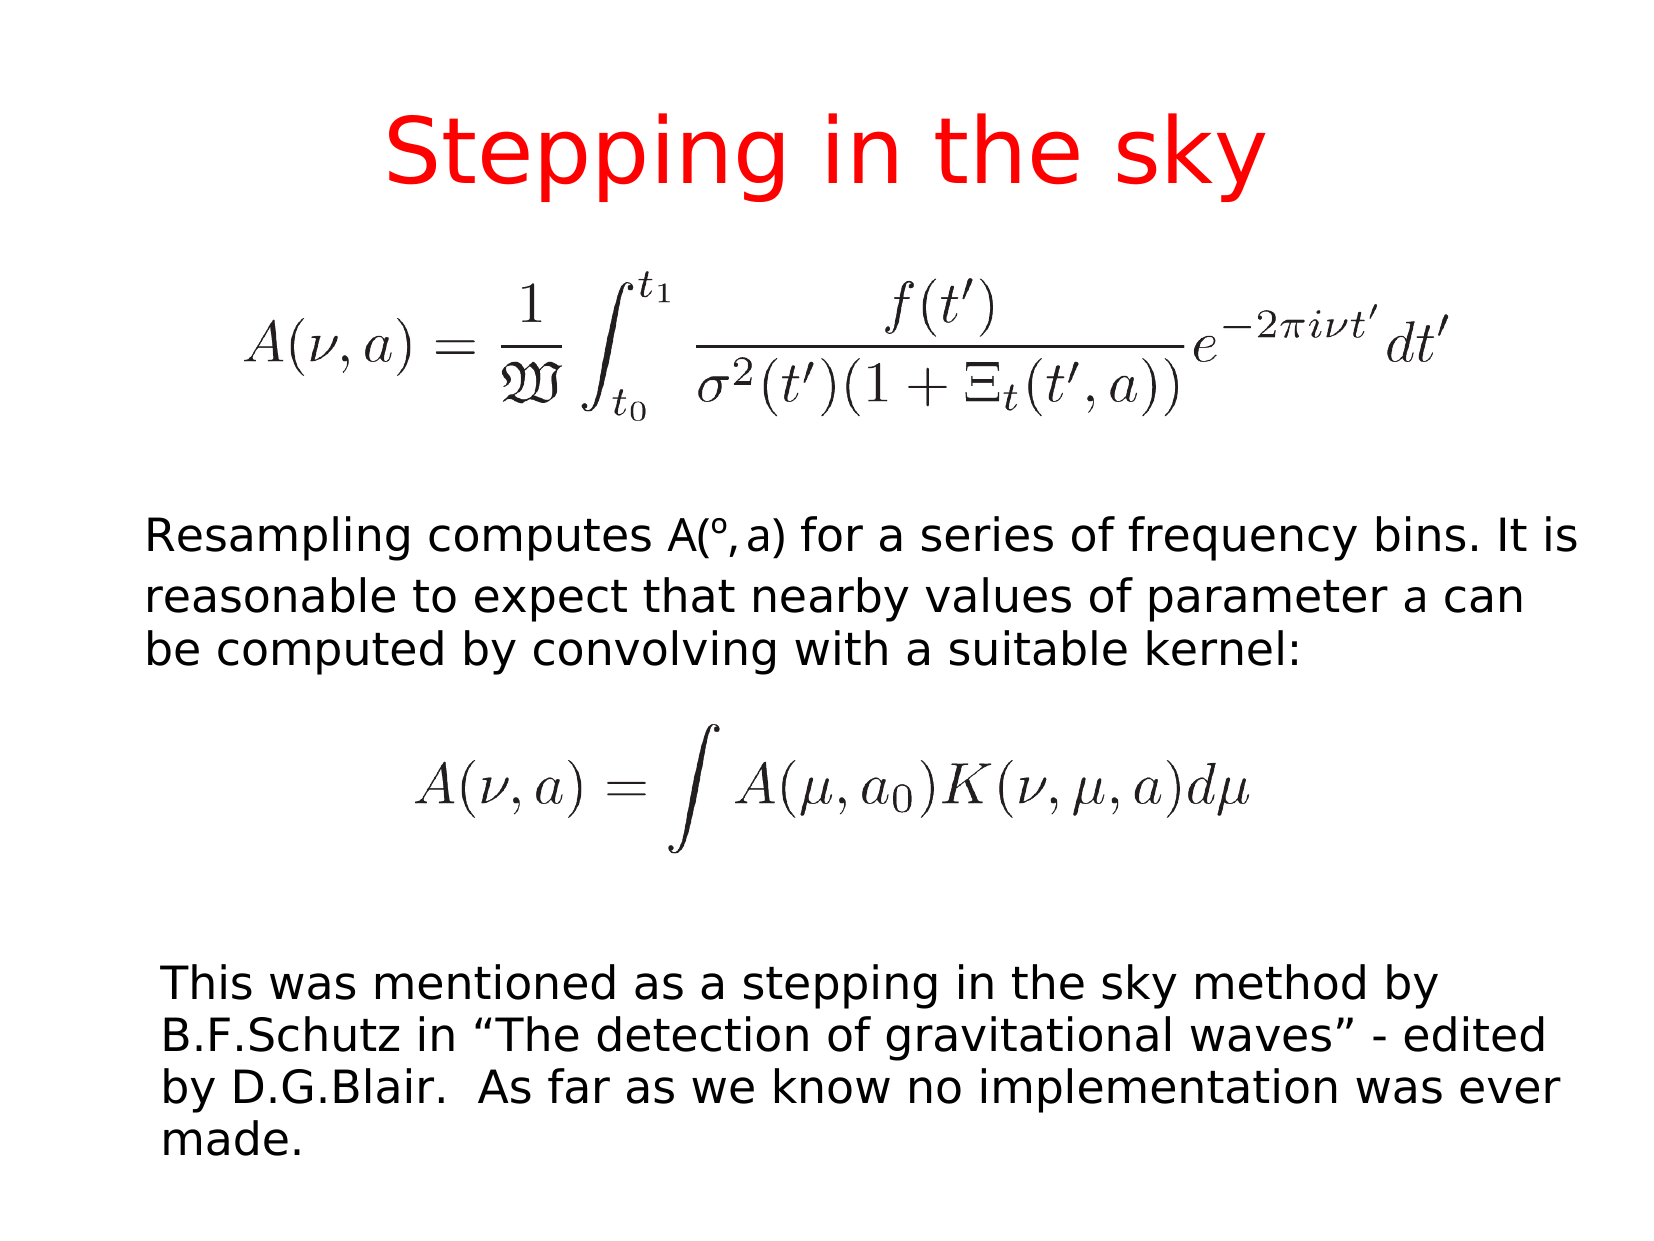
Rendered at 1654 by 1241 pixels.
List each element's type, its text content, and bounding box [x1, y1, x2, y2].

picture [237, 264, 1463, 428]
picture [408, 717, 1261, 858]
title Stepping in the sky [82, 49, 1571, 257]
text_box This was mentioned as a stepping in the sky method by B.F.Schutz in “The detection of gravitational waves” - edited by D.G.Blair. As far as we know no implementation was ever made. [145, 951, 1605, 1175]
text_box Resampling computes A(º, a) for a series of frequency bins. It is reasonable to expect that nearby values of parameter a can be computed by convolving with a suitable kernel: [129, 495, 1609, 669]
